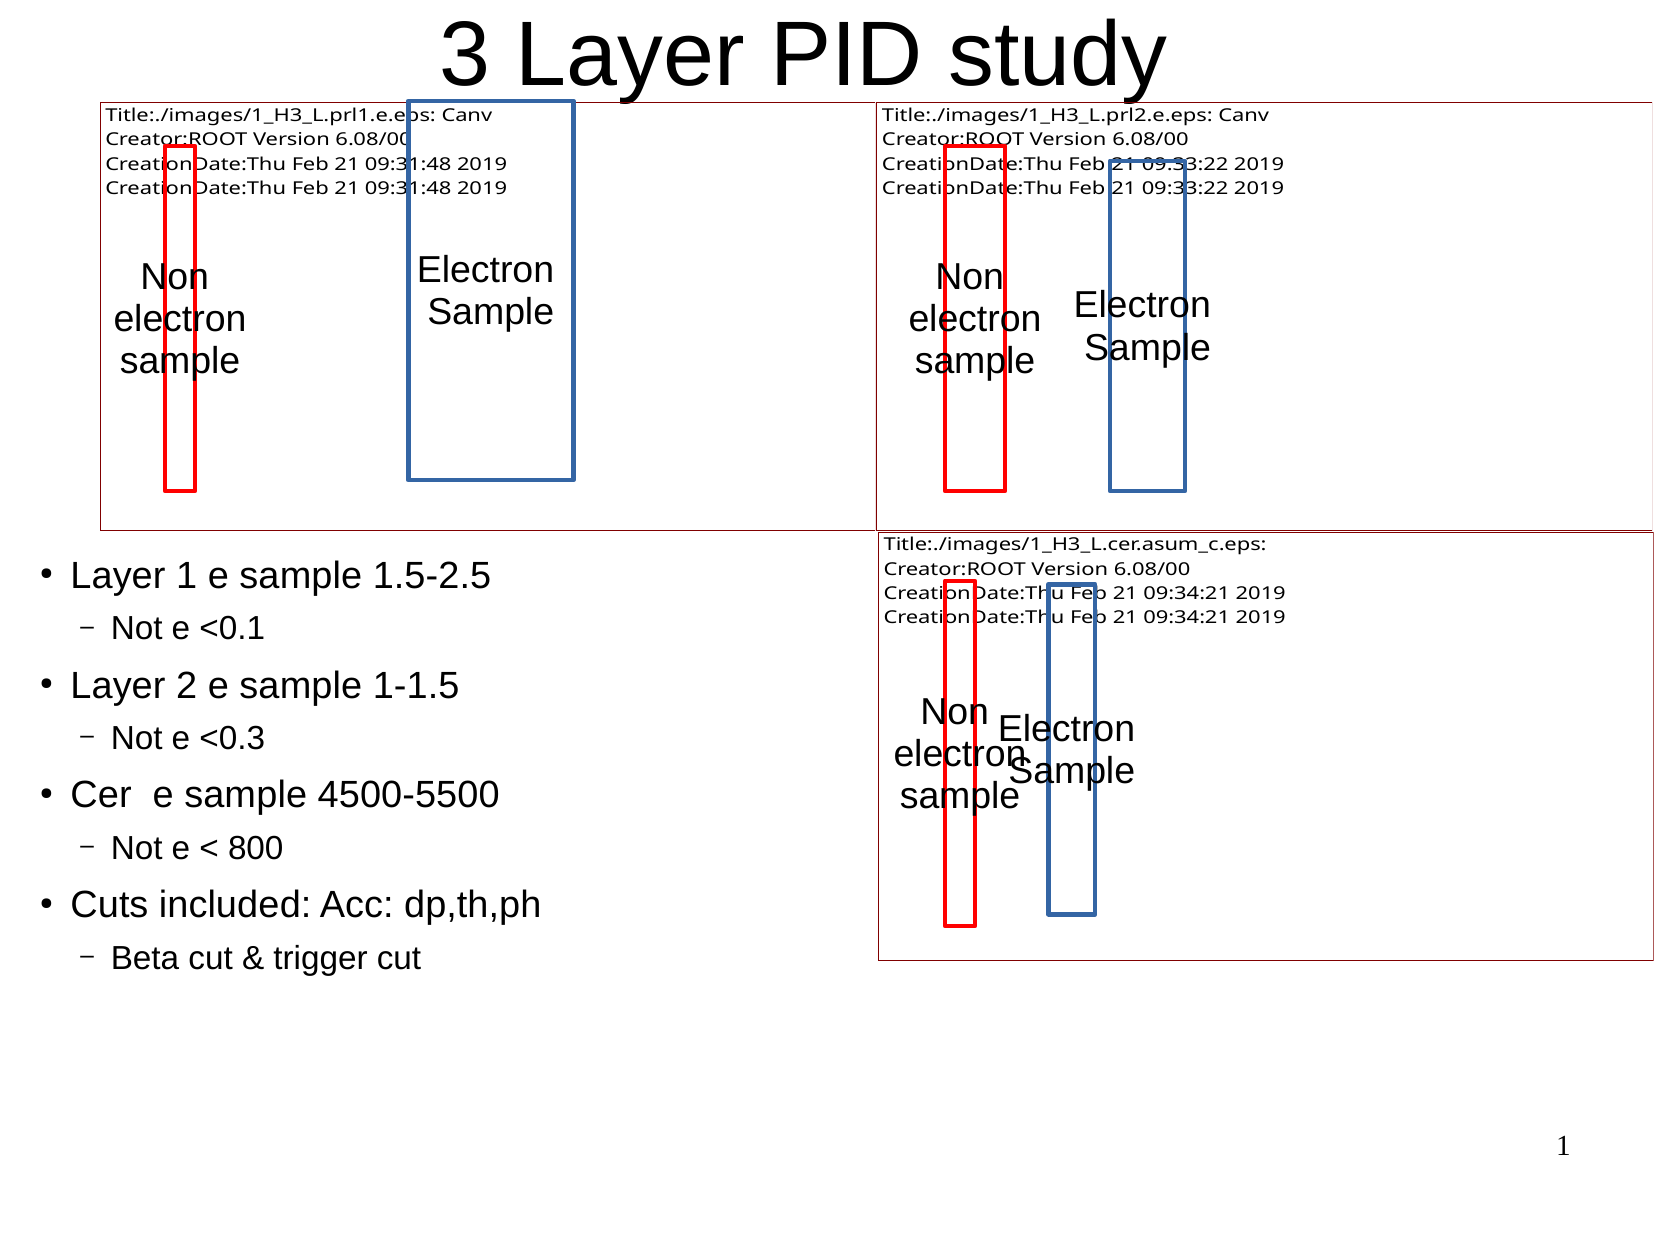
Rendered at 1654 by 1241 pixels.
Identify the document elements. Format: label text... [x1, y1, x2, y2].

title 3 Layer PID study [60, 2, 1549, 106]
picture [98, 100, 1654, 961]
text_box Electron Sample [1048, 584, 1096, 915]
picture [1098, 723, 1109, 739]
text_box Non electron sample [945, 580, 976, 926]
picture [1096, 765, 1101, 781]
text_box Electron Sample [1110, 160, 1186, 491]
text_box Non electron sample [945, 145, 1006, 491]
text_box Electron Sample [408, 100, 574, 481]
text_box Non electron sample [165, 145, 196, 491]
list Layer 1 e sample 1.5-2.5 Not e <0.1 Layer 2 e sample 1-1.5 Not e <0.3 Cer e sample 4500-5500 Not e < 800 Cuts included: Acc: dp,th,ph Beta cut & trigger cut [30, 553, 1049, 984]
